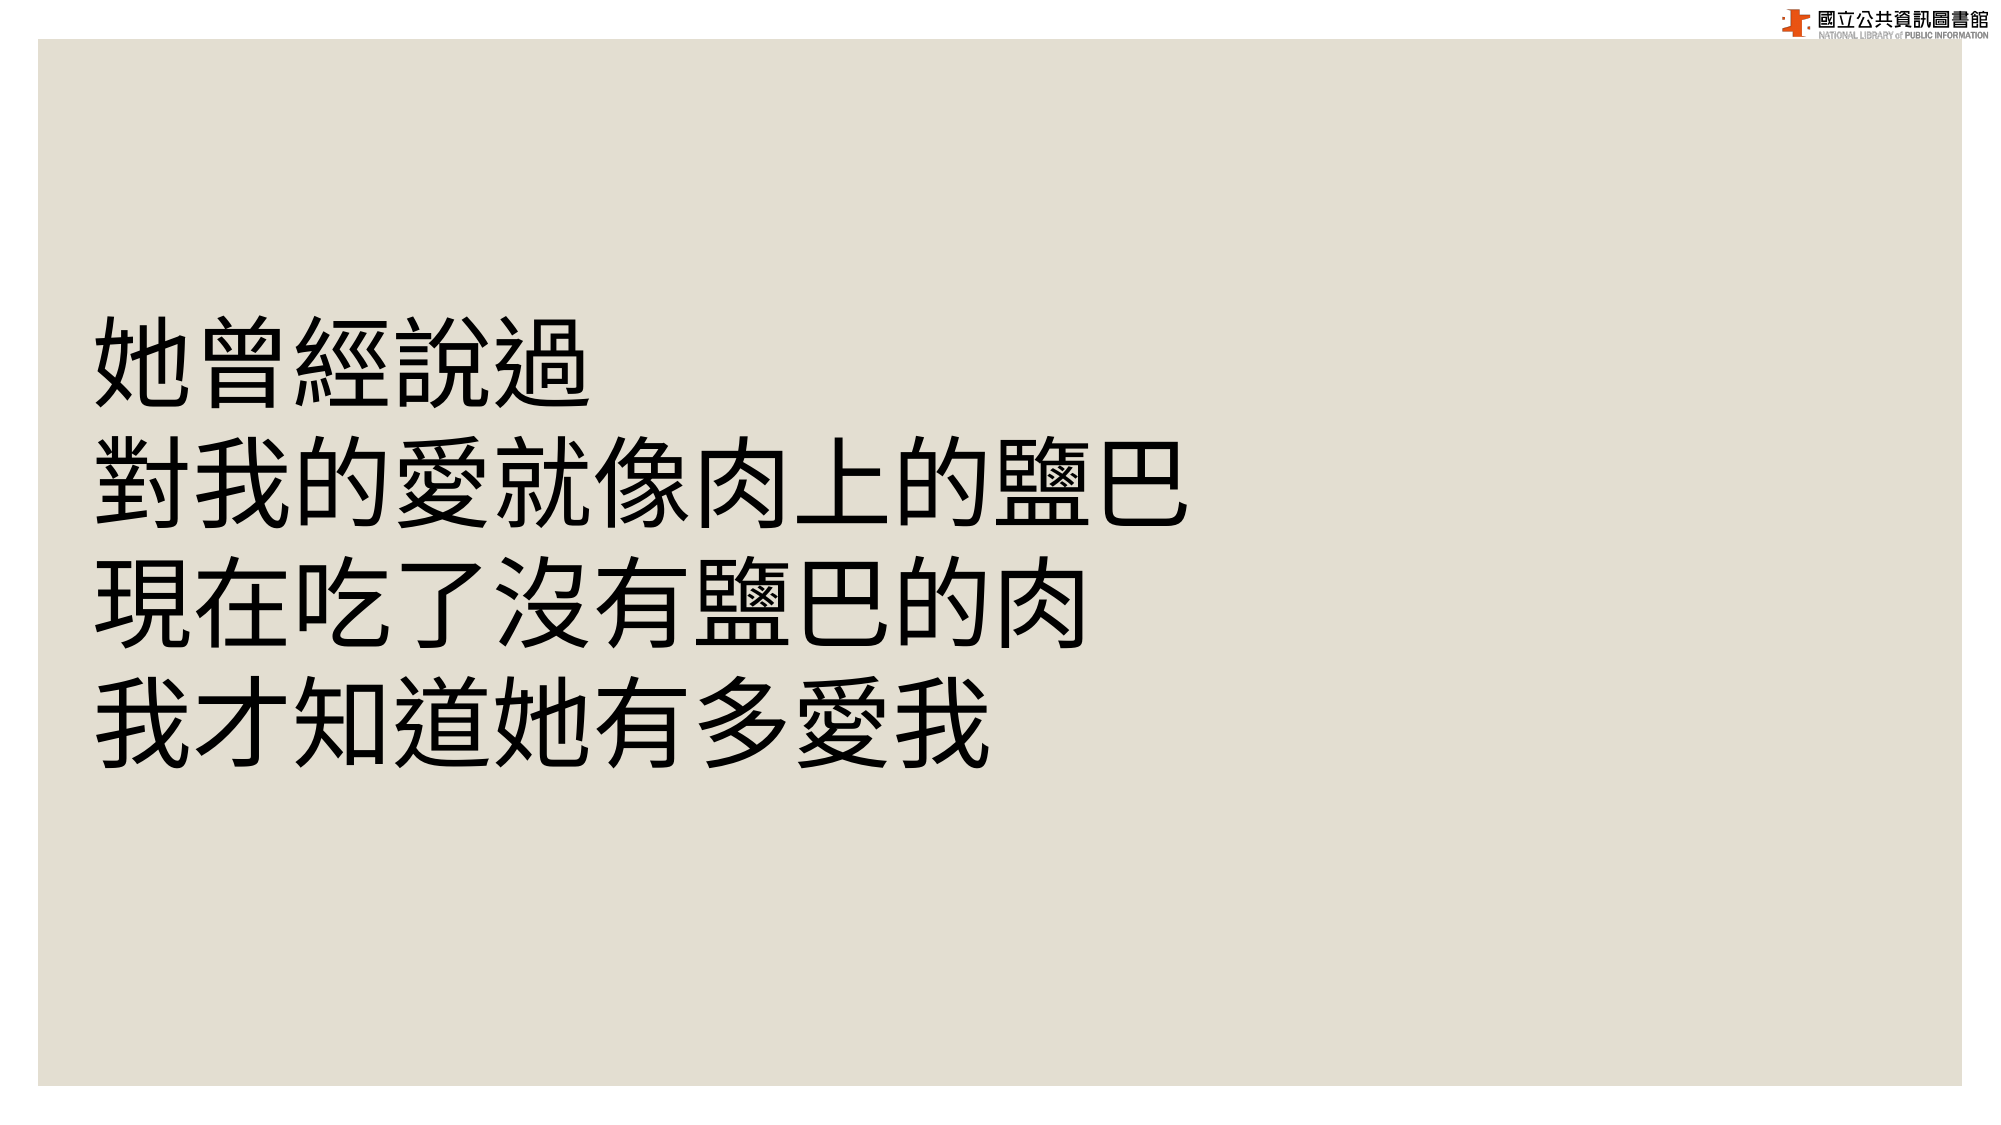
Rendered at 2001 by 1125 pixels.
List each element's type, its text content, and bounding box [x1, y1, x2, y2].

text_box 她曾經說過 對我的愛就像肉上的鹽巴 現在吃了沒有鹽巴的肉 我才知道她有多愛我 [77, 293, 1242, 794]
